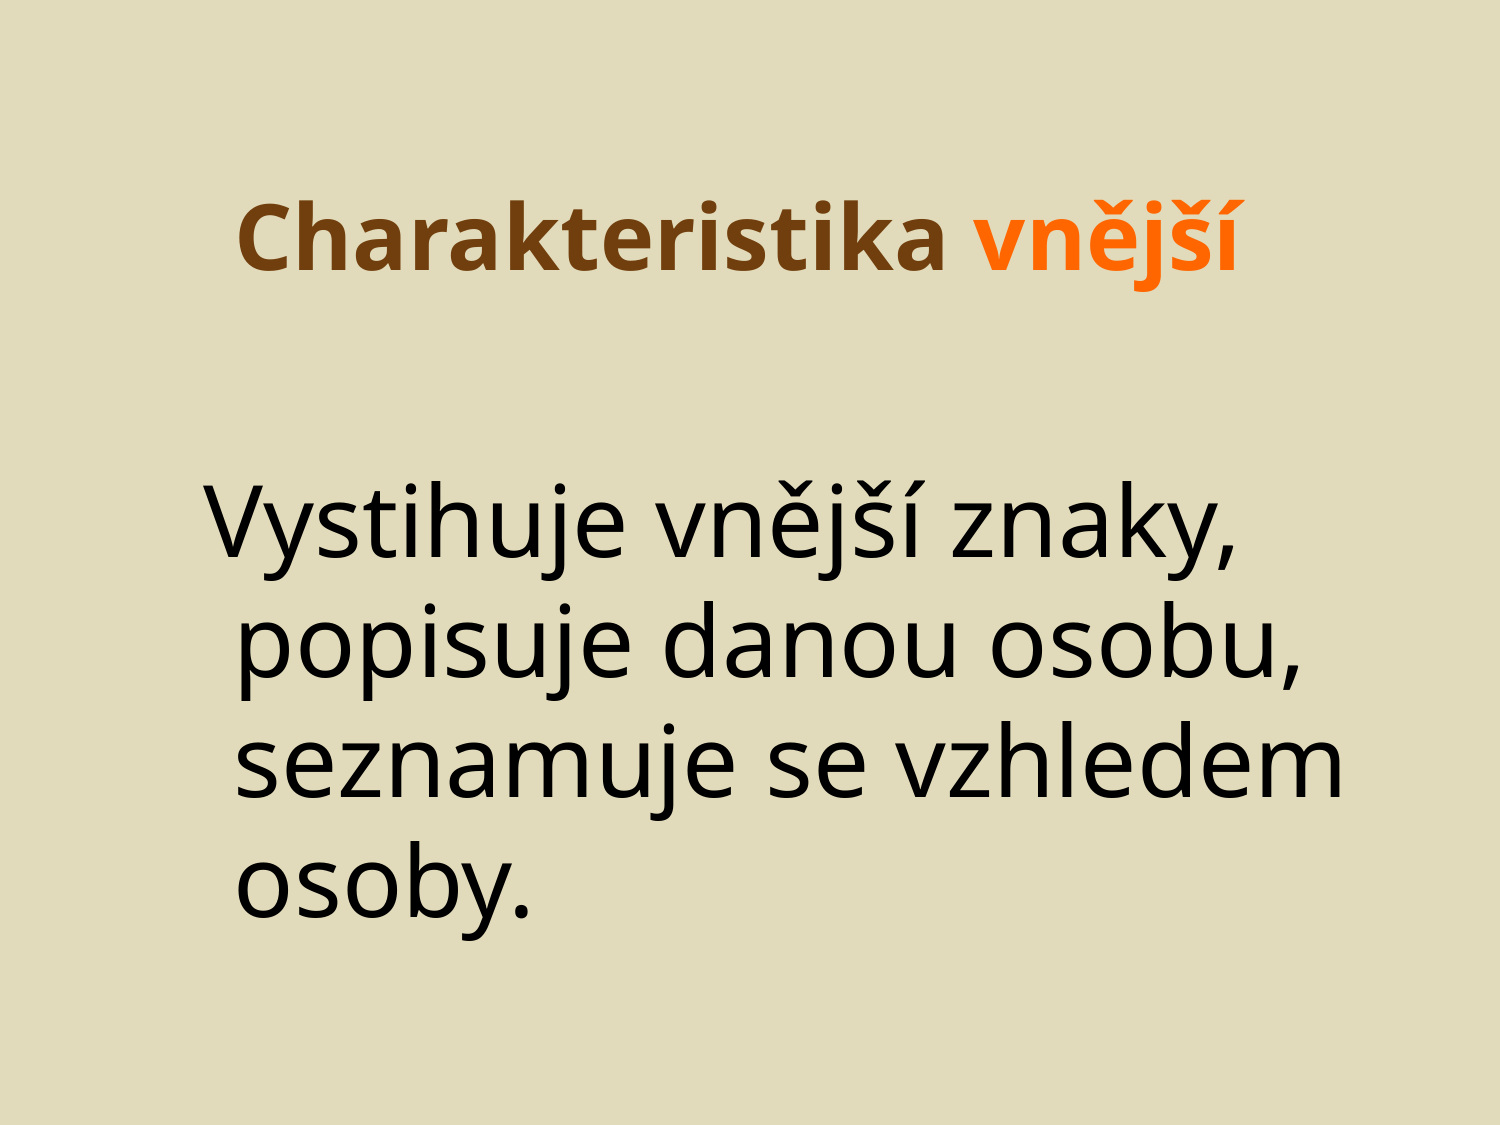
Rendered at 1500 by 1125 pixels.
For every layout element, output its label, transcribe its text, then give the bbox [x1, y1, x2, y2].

list Vystihuje vnější znaky, popisuje danou osobu, seznamuje se vzhledem osoby. [162, 450, 1413, 1125]
title Charakteristika vnější [70, 117, 1430, 351]
